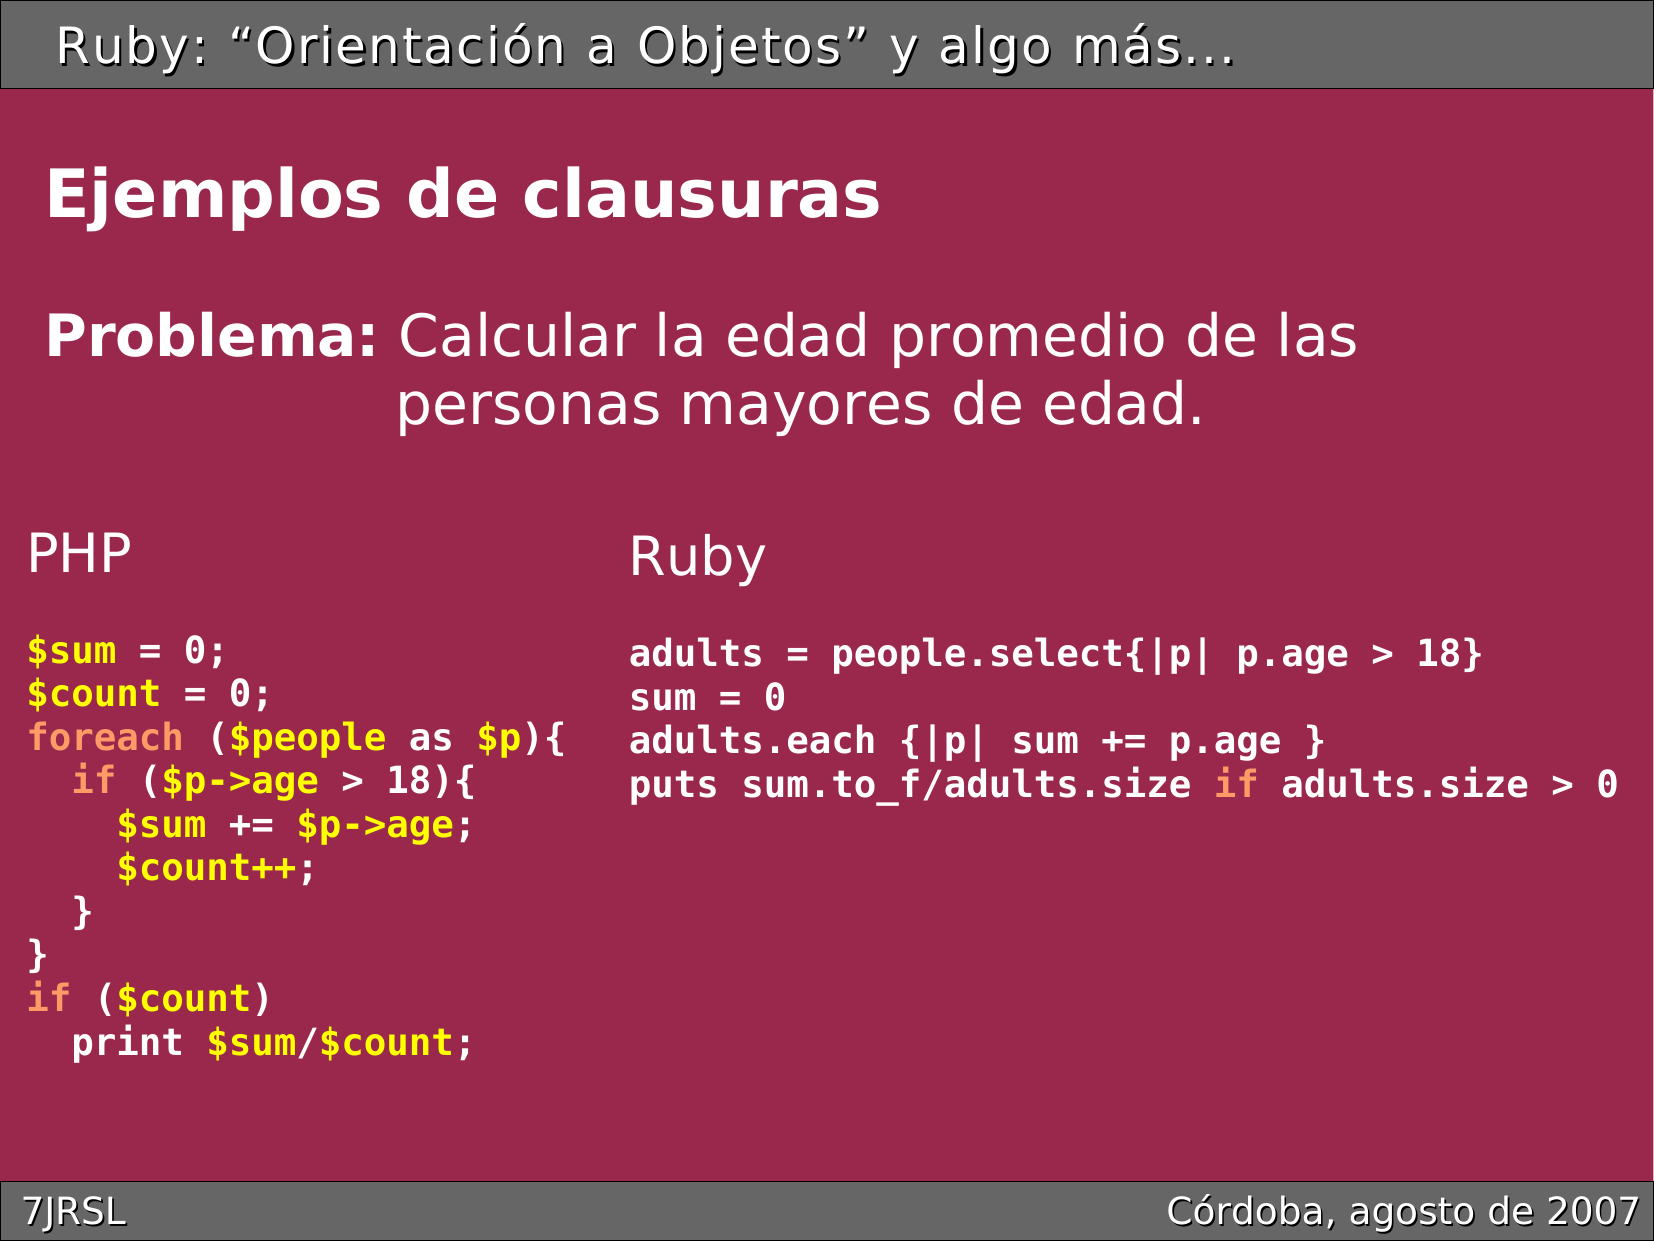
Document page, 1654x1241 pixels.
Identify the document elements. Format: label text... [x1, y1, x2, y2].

text_box PHP $sum = 0; $count = 0; foreach ($people as $p){ if ($p->age > 18){ $sum += $p->age; $count++; } } if ($count) print $sum/$count; [11, 514, 582, 1072]
text_box Ruby: “Orientación a Objetos” y algo más... [40, 9, 1565, 89]
text_box Problema: Calcular la edad promedio de las personas mayores de edad. [29, 295, 1654, 446]
text_box 7JRSL [5, 1182, 178, 1241]
text_box Ejemplos de clausuras [29, 147, 1625, 241]
text_box Ruby adults = people.select{|p| p.age > 18} sum = 0 adults.each {|p| sum += p.age } puts sum.to_f/adults.size if adults.size > 0 [614, 518, 1634, 901]
text_box [0, 1181, 1654, 1241]
text_box [0, 0, 1654, 89]
text_box Córdoba, agosto de 2007 [1151, 1182, 1654, 1241]
